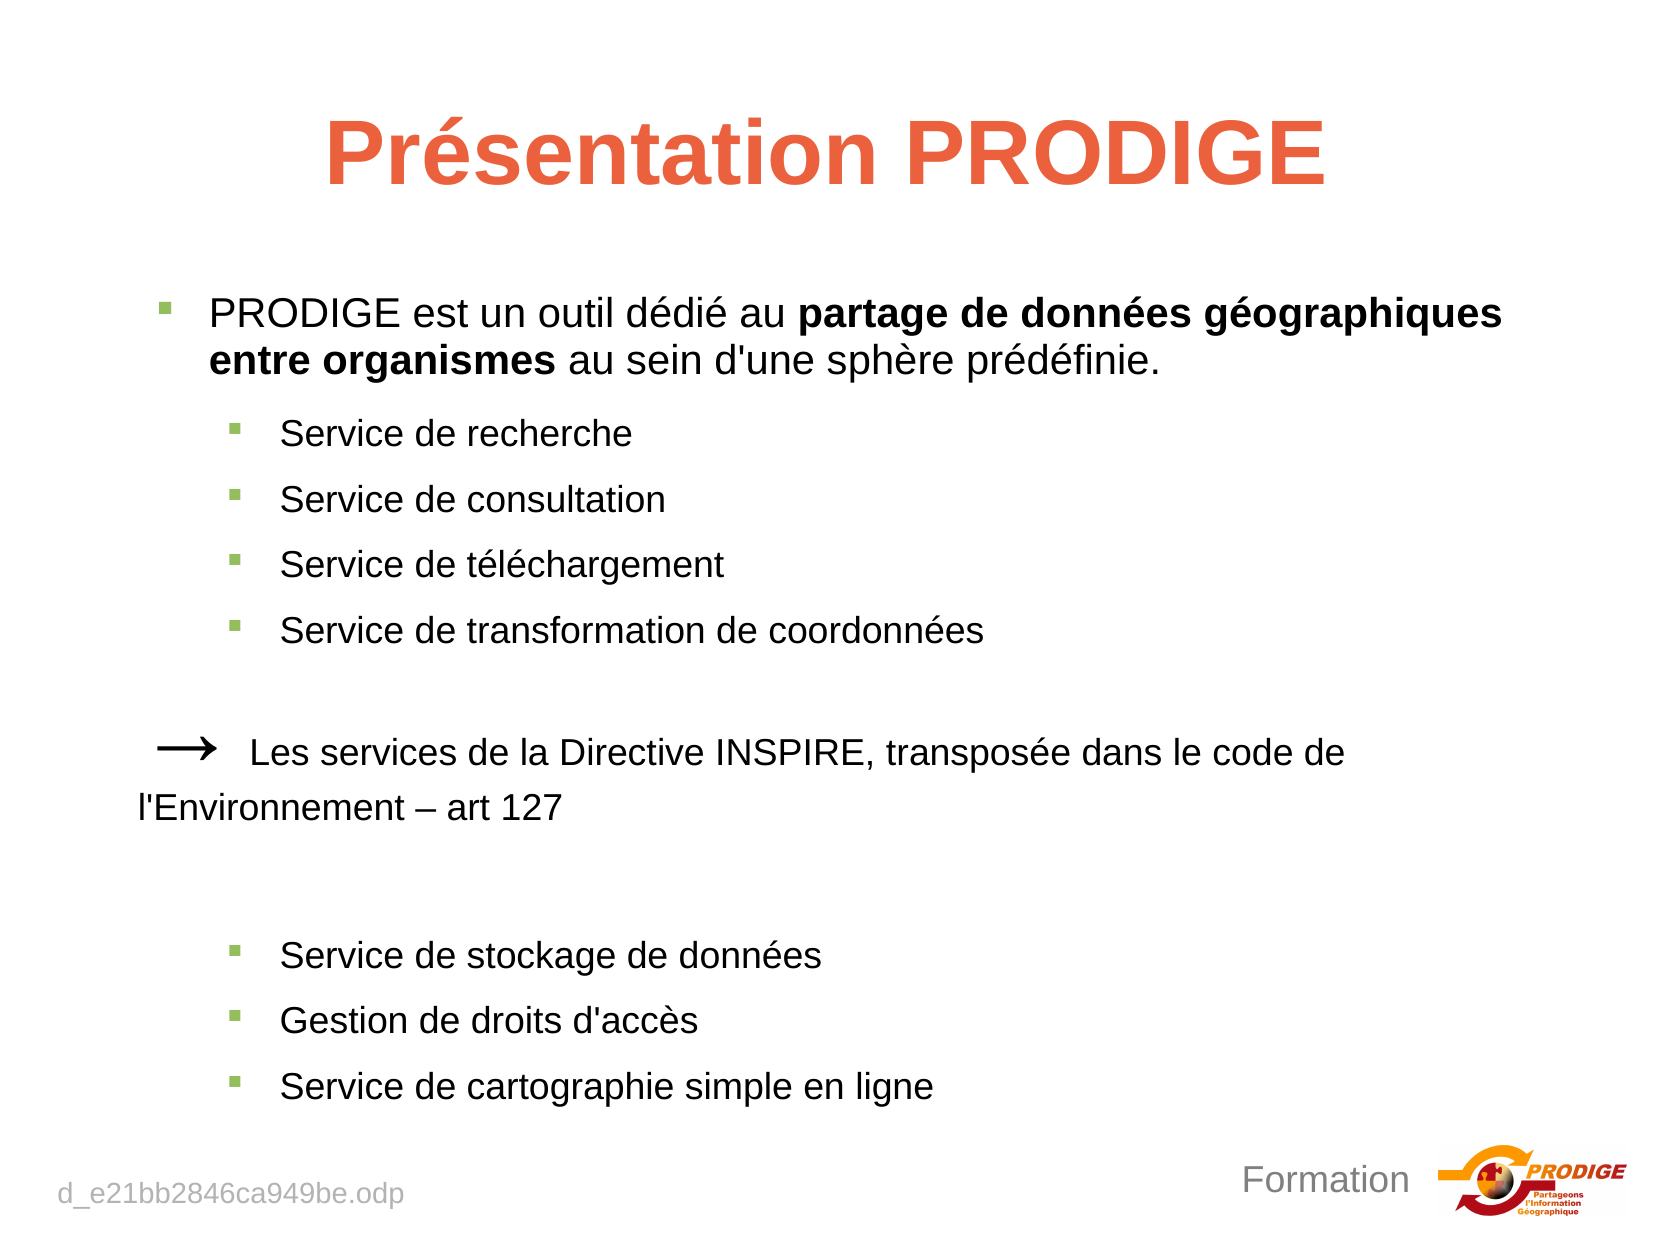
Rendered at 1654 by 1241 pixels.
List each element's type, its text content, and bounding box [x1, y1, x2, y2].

title Présentation PRODIGE [82, 49, 1571, 257]
picture [1438, 1145, 1627, 1216]
list PRODIGE est un outil dédié au partage de données géographiques entre organismes au sein d'une sphère prédéfinie. Service de recherche Service de consultation Service de téléchargement Service de transformation de coordonnées → Les services de la Directive INSPIRE, transposée dans le code de l'Environnement – art 127 Service de stockage de données Gestion de droits d'accès Service de cartographie simple en ligne [137, 290, 1562, 1158]
